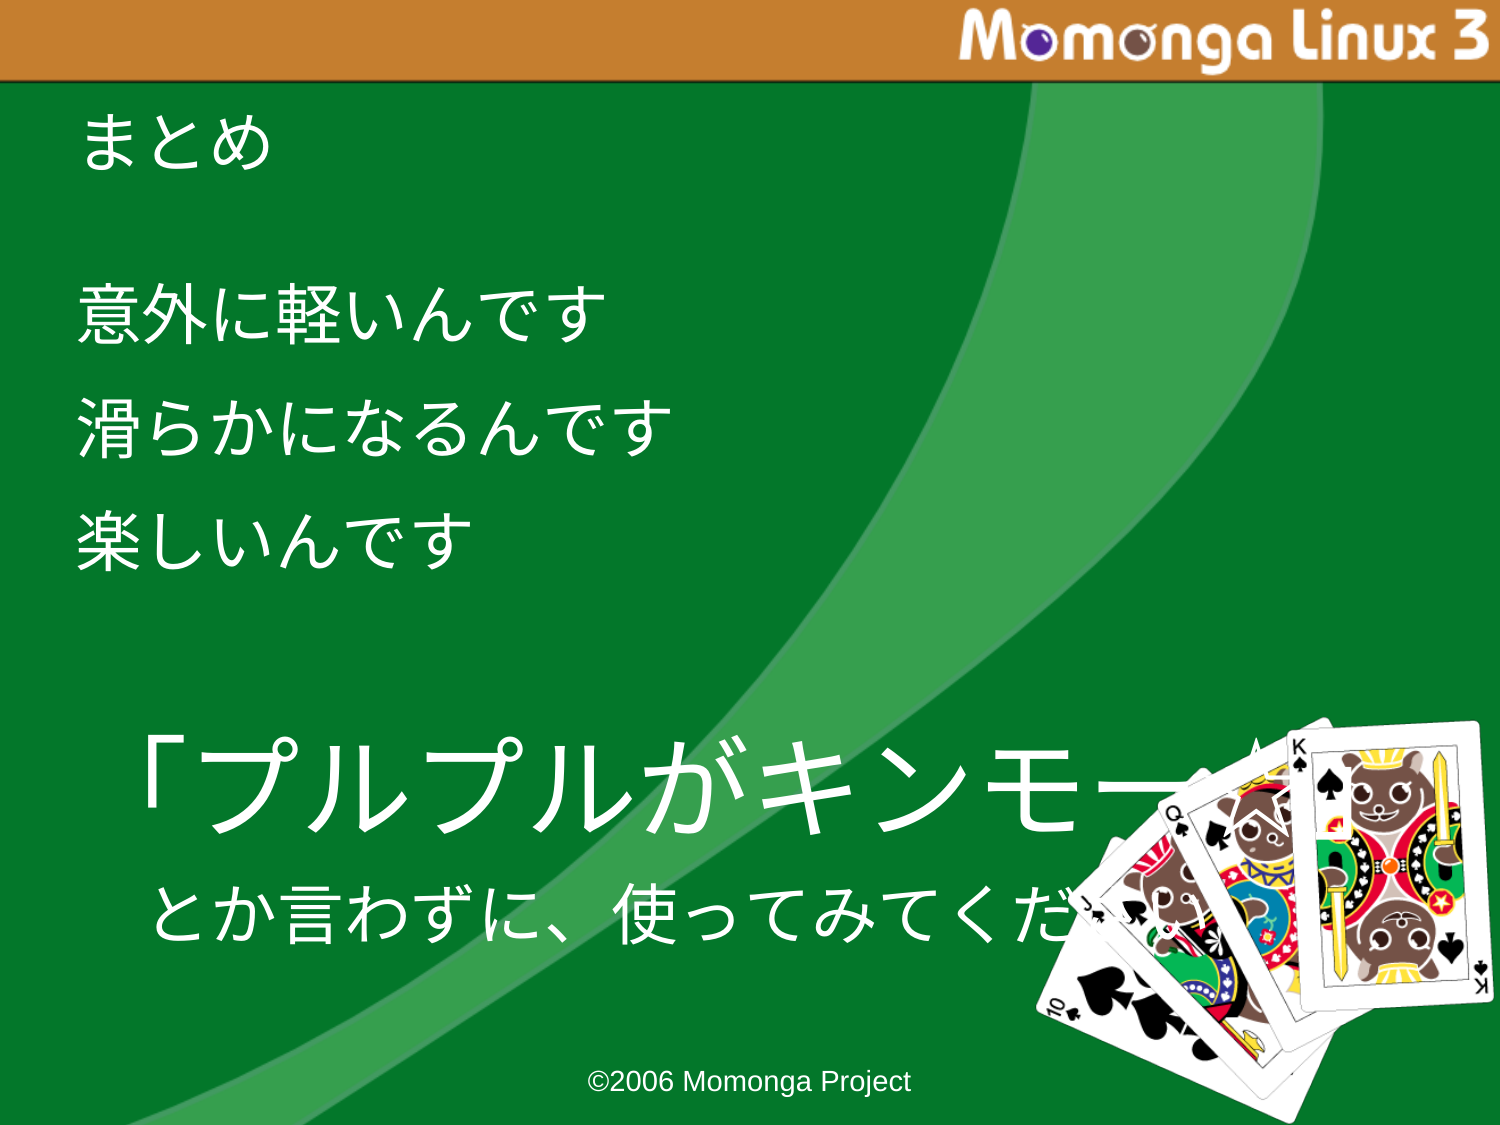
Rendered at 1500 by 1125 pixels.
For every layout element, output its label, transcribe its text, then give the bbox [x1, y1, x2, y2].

title まとめ [75, 52, 1426, 226]
picture [0, 0, 1500, 1125]
list 意外に軽いんです 滑らかになるんです 楽しいんです 「プルプルがキンモー☆」 とか言わずに、使ってみてください [75, 262, 1426, 991]
